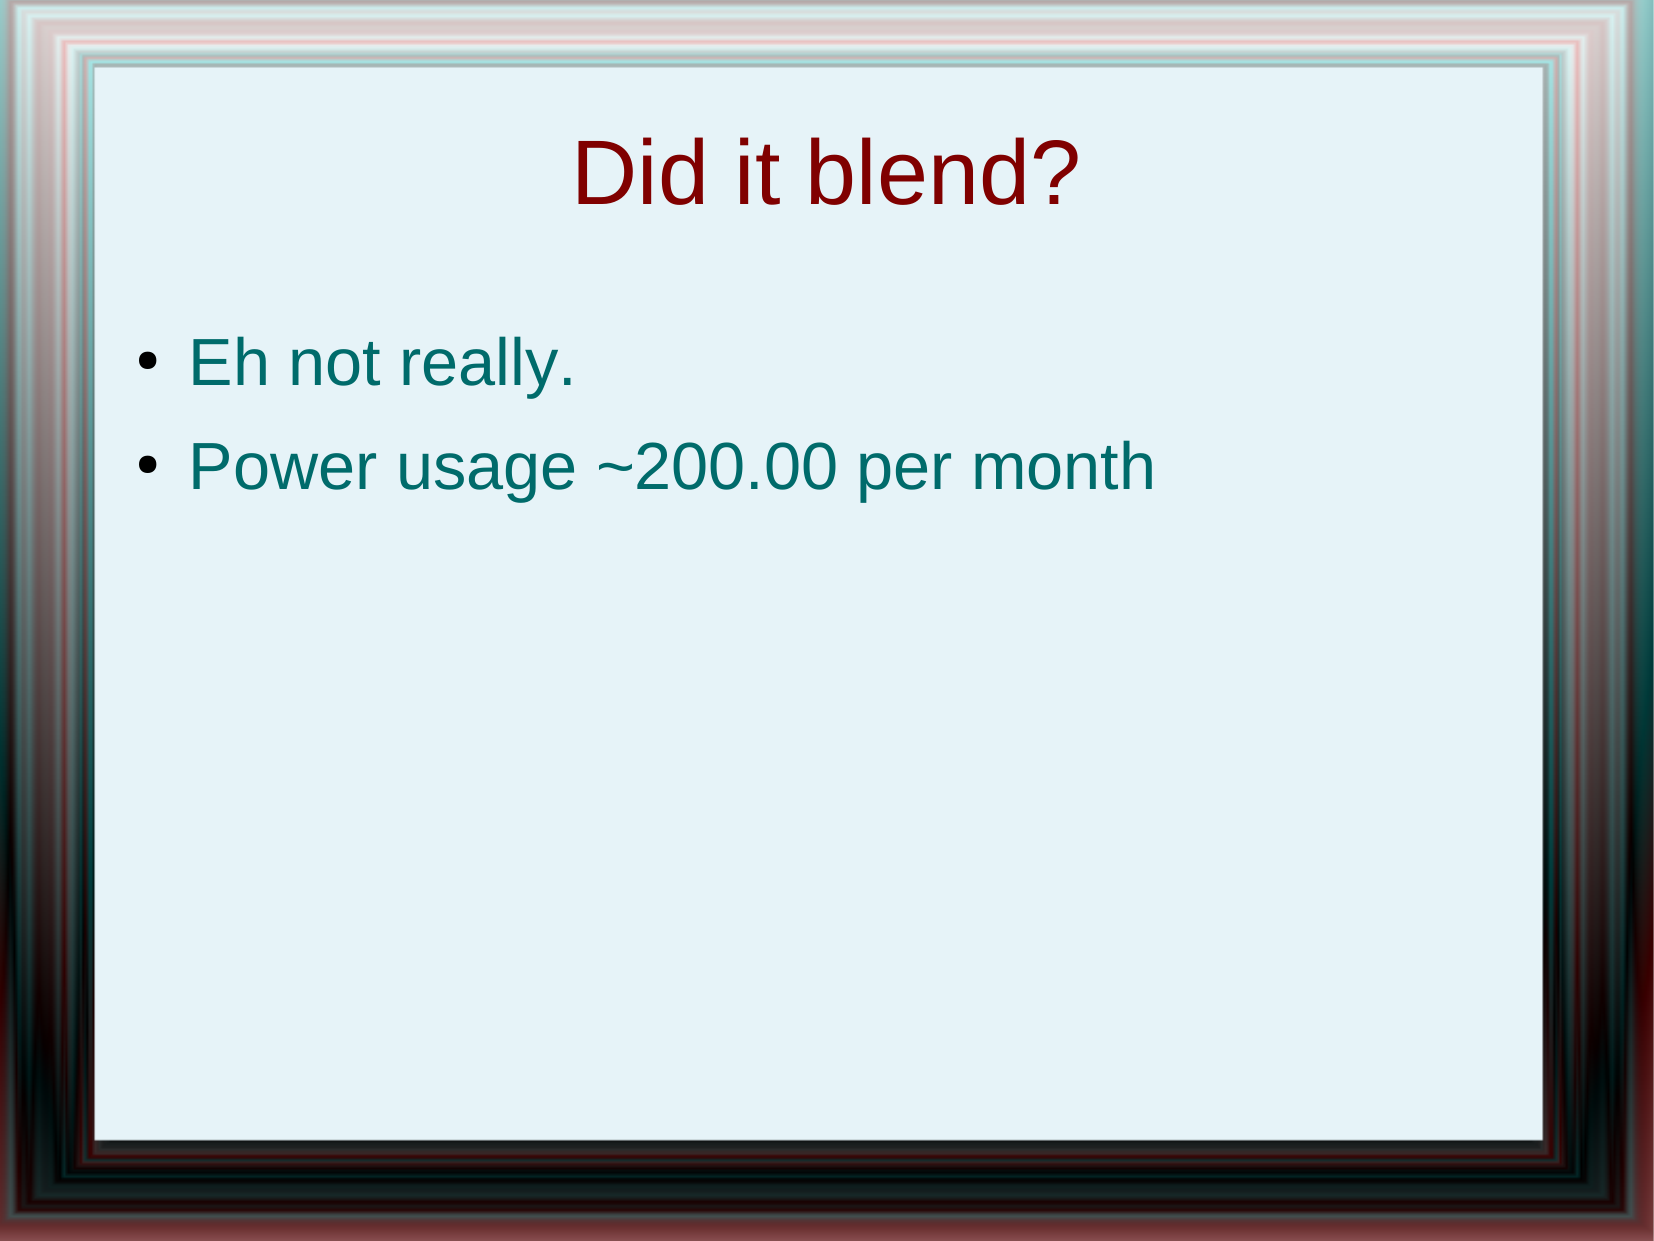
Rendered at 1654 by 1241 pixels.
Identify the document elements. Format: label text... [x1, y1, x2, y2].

picture [0, 0, 1654, 1241]
title Did it blend? [118, 95, 1536, 250]
list Eh not really. Power usage ~200.00 per month [118, 324, 1506, 1129]
